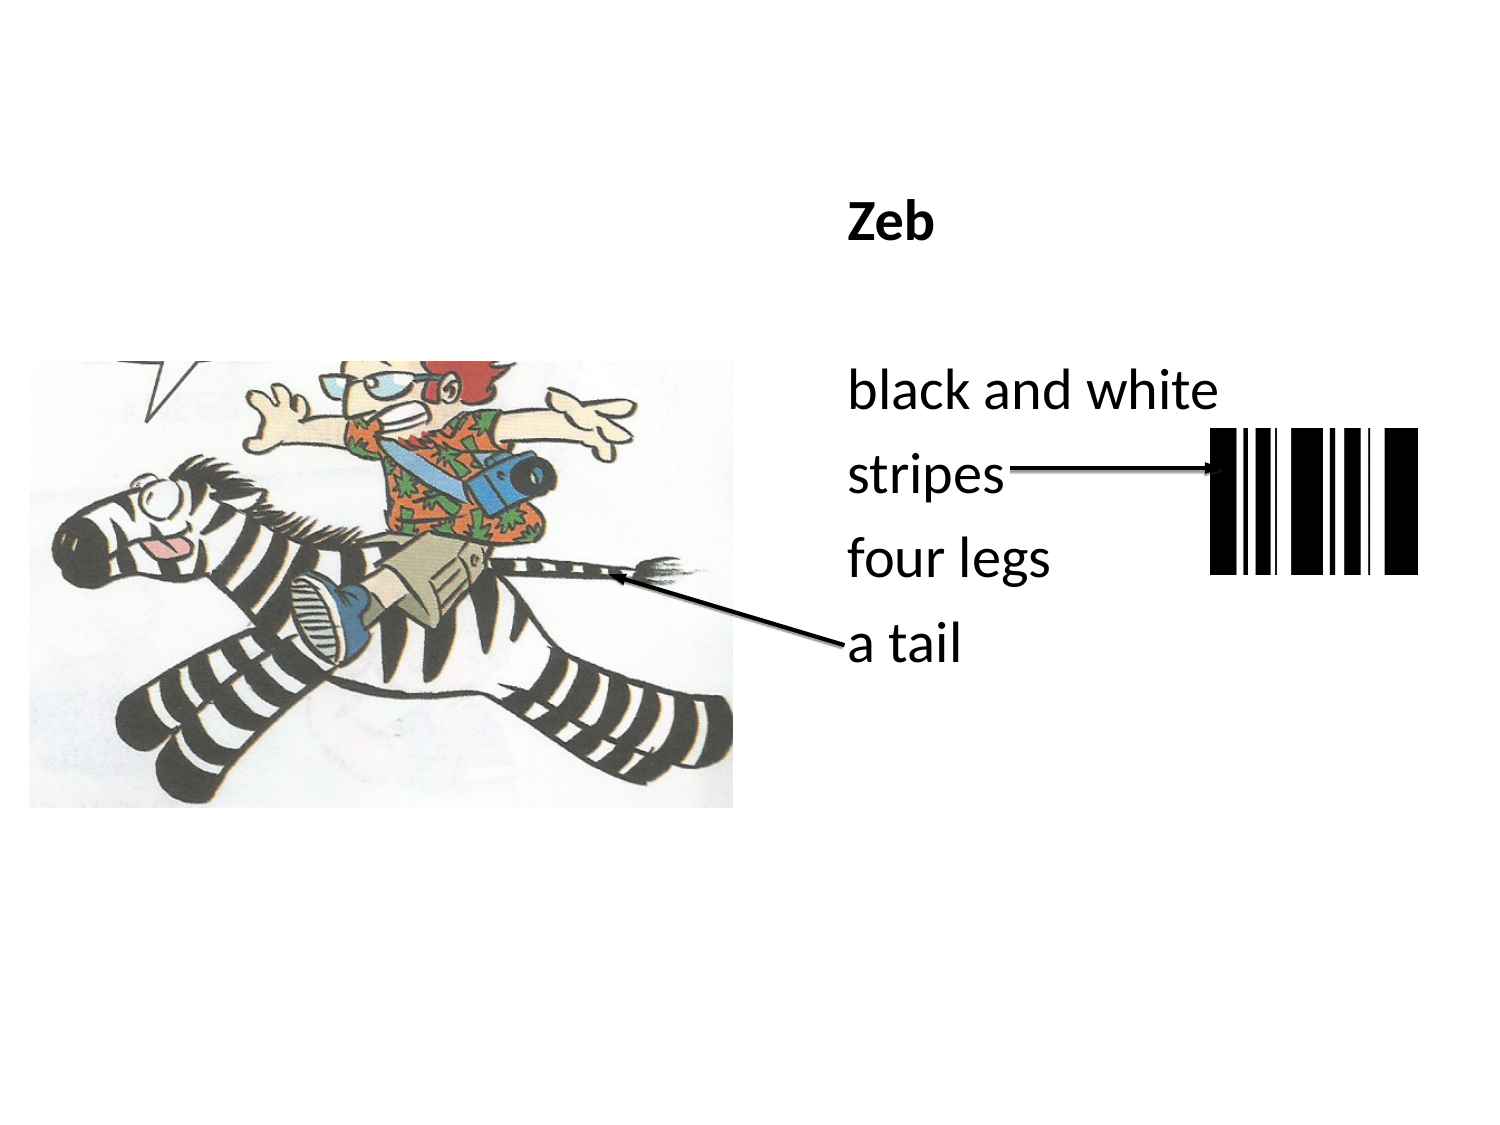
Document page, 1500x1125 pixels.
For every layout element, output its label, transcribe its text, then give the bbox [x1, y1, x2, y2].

picture [1210, 428, 1418, 575]
list Zeb black and white stripes four legs a tail [832, 90, 1426, 1005]
picture [29, 361, 733, 808]
